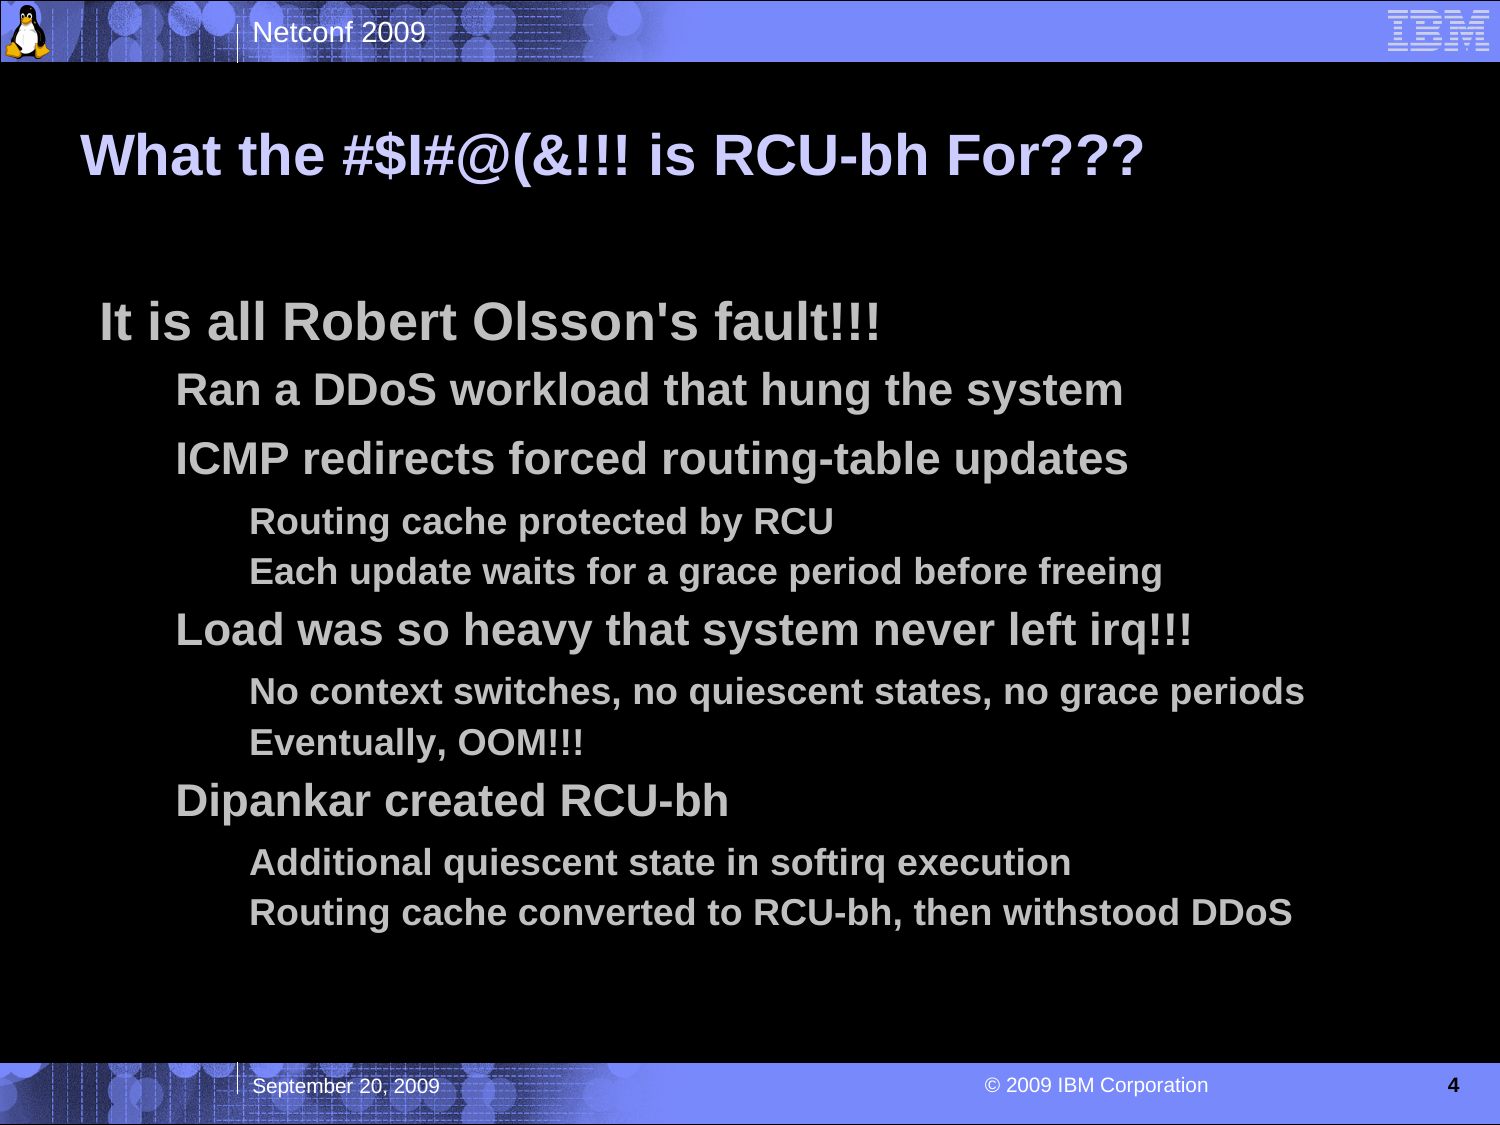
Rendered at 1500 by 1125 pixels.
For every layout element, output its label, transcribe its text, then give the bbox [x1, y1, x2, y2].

title What the #$I#@(&!!! is RCU-bh For??? [79, 116, 1433, 199]
picture [0, 1063, 1500, 1124]
picture [1, 1, 1500, 62]
list It is all Robert Olsson's fault!!! Ran a DDoS workload that hung the system ICMP redirects forced routing-table updates Routing cache protected by RCU Each update waits for a grace period before freeing Load was so heavy that system never left irq!!! No context switches, no quiescent states, no grace periods Eventually, OOM!!! Dipankar created RCU-bh Additional quiescent state in softirq execution Routing cache converted to RCU-bh, then withstood DDoS [99, 291, 1389, 1022]
